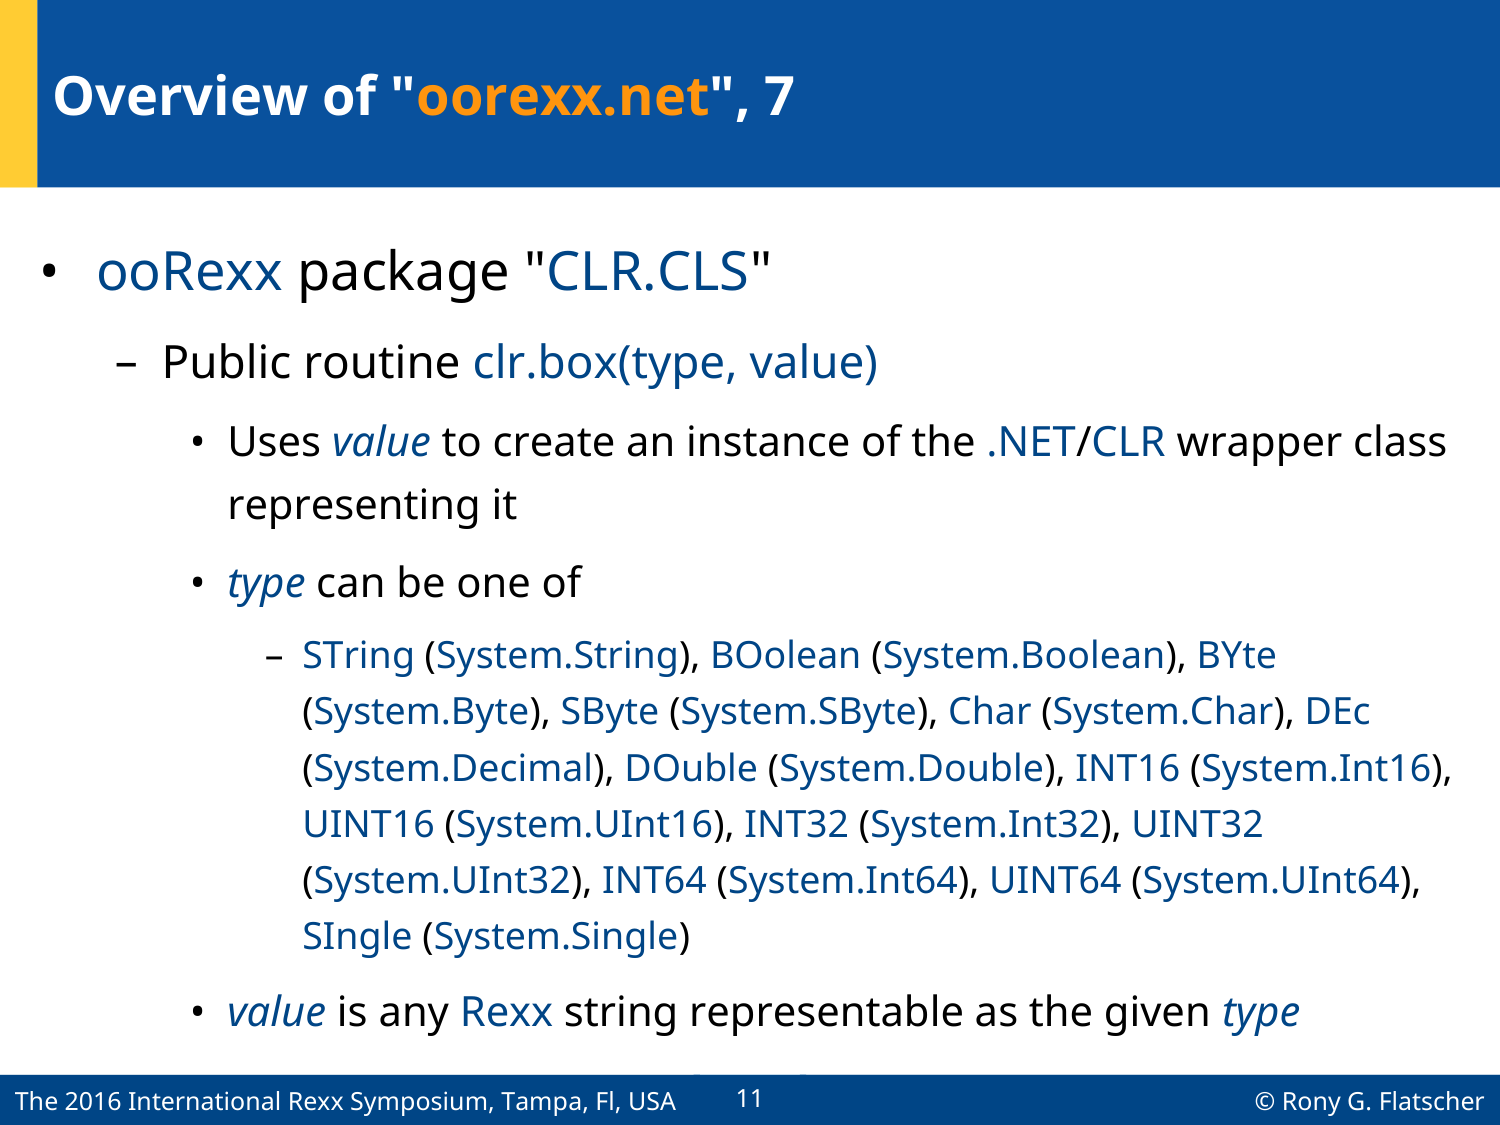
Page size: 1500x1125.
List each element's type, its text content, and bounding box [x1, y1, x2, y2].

title Overview of "oorexx.net", 7 [37, 0, 1500, 188]
list ooRexx package "CLR.CLS" Public routine clr.box(type, value) Uses value to create an instance of the .NET/CLR wrapper class representing it type can be one of STring (System.String), BOolean (System.Boolean), BYte (System.Byte), SByte (System.SByte), Char (System.Char), DEc (System.Decimal), DOuble (System.Double), INT16 (System.Int16), UINT16 (System.UInt16), INT32 (System.Int32), UINT32 (System.UInt32), INT64 (System.Int64), UINT64 (System.UInt64), SIngle (System.Single) value is any Rexx string representable as the given type [25, 212, 1488, 1051]
